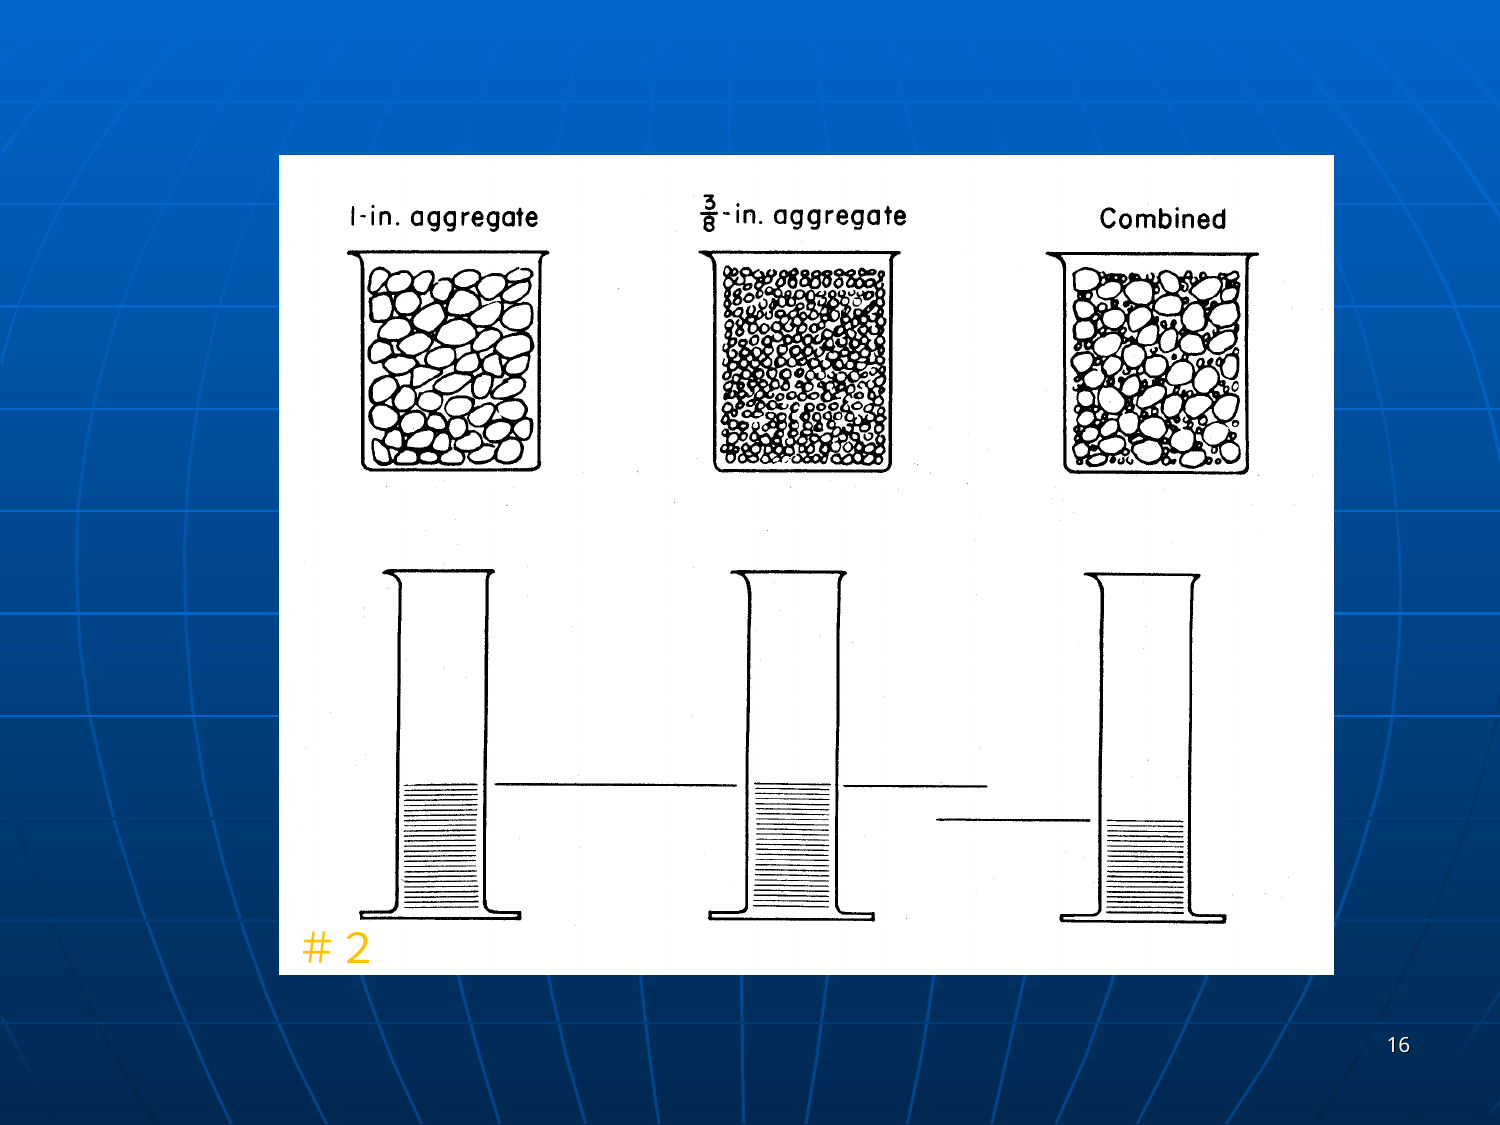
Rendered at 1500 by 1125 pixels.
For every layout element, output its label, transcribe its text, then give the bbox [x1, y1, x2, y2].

picture [279, 155, 1334, 976]
text_box ＃２ [281, 914, 395, 980]
text_box <編號> [1074, 1024, 1426, 1100]
